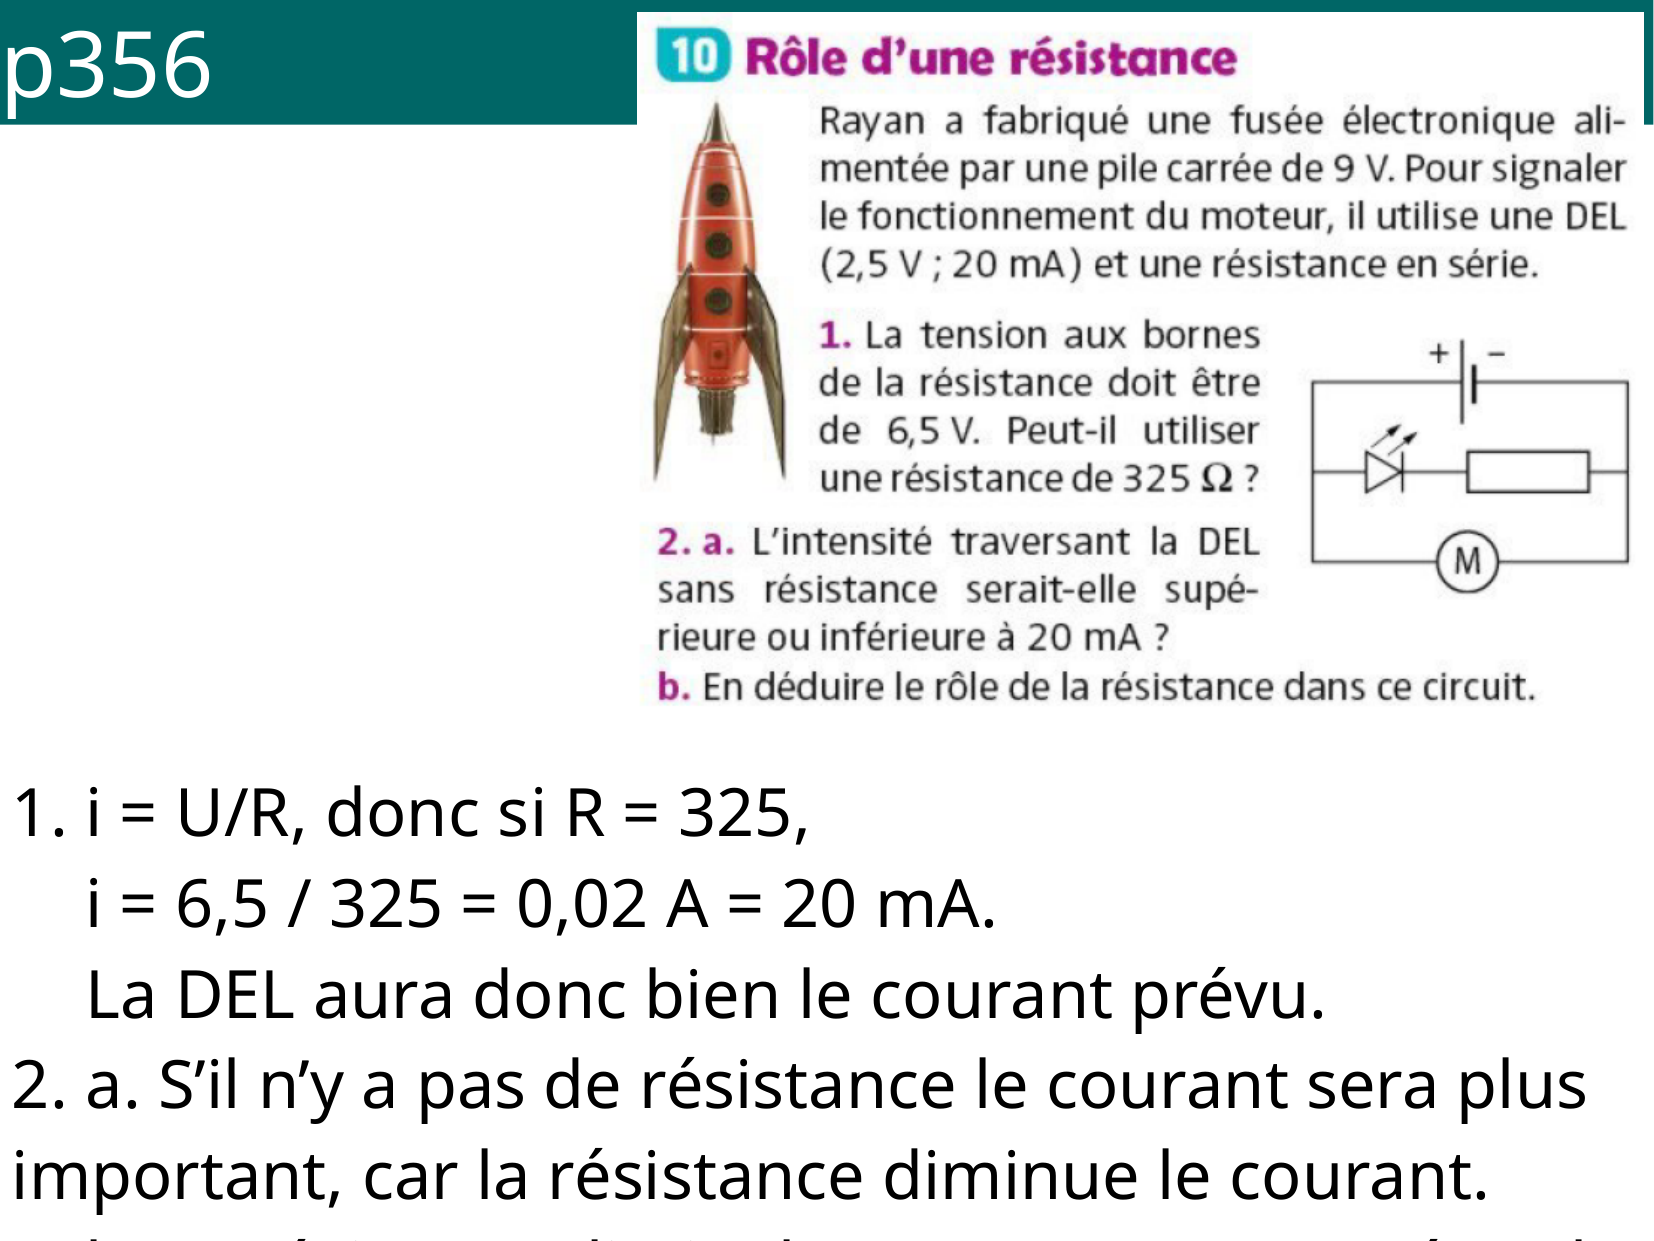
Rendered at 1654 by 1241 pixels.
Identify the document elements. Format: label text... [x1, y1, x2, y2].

title p356 [0, 4, 1654, 120]
picture [637, 12, 1644, 712]
subtitle 1. i = U/R, donc si R = 325, i = 6,5 / 325 = 0,02 A = 20 mA. La DEL aura donc bien le courant prévu. 2. a. S’il n’y a pas de résistance le courant sera plus important, car la résistance diminue le courant. b. La résistance limite le courant pour protéger la DEL. [11, 129, 1642, 1241]
